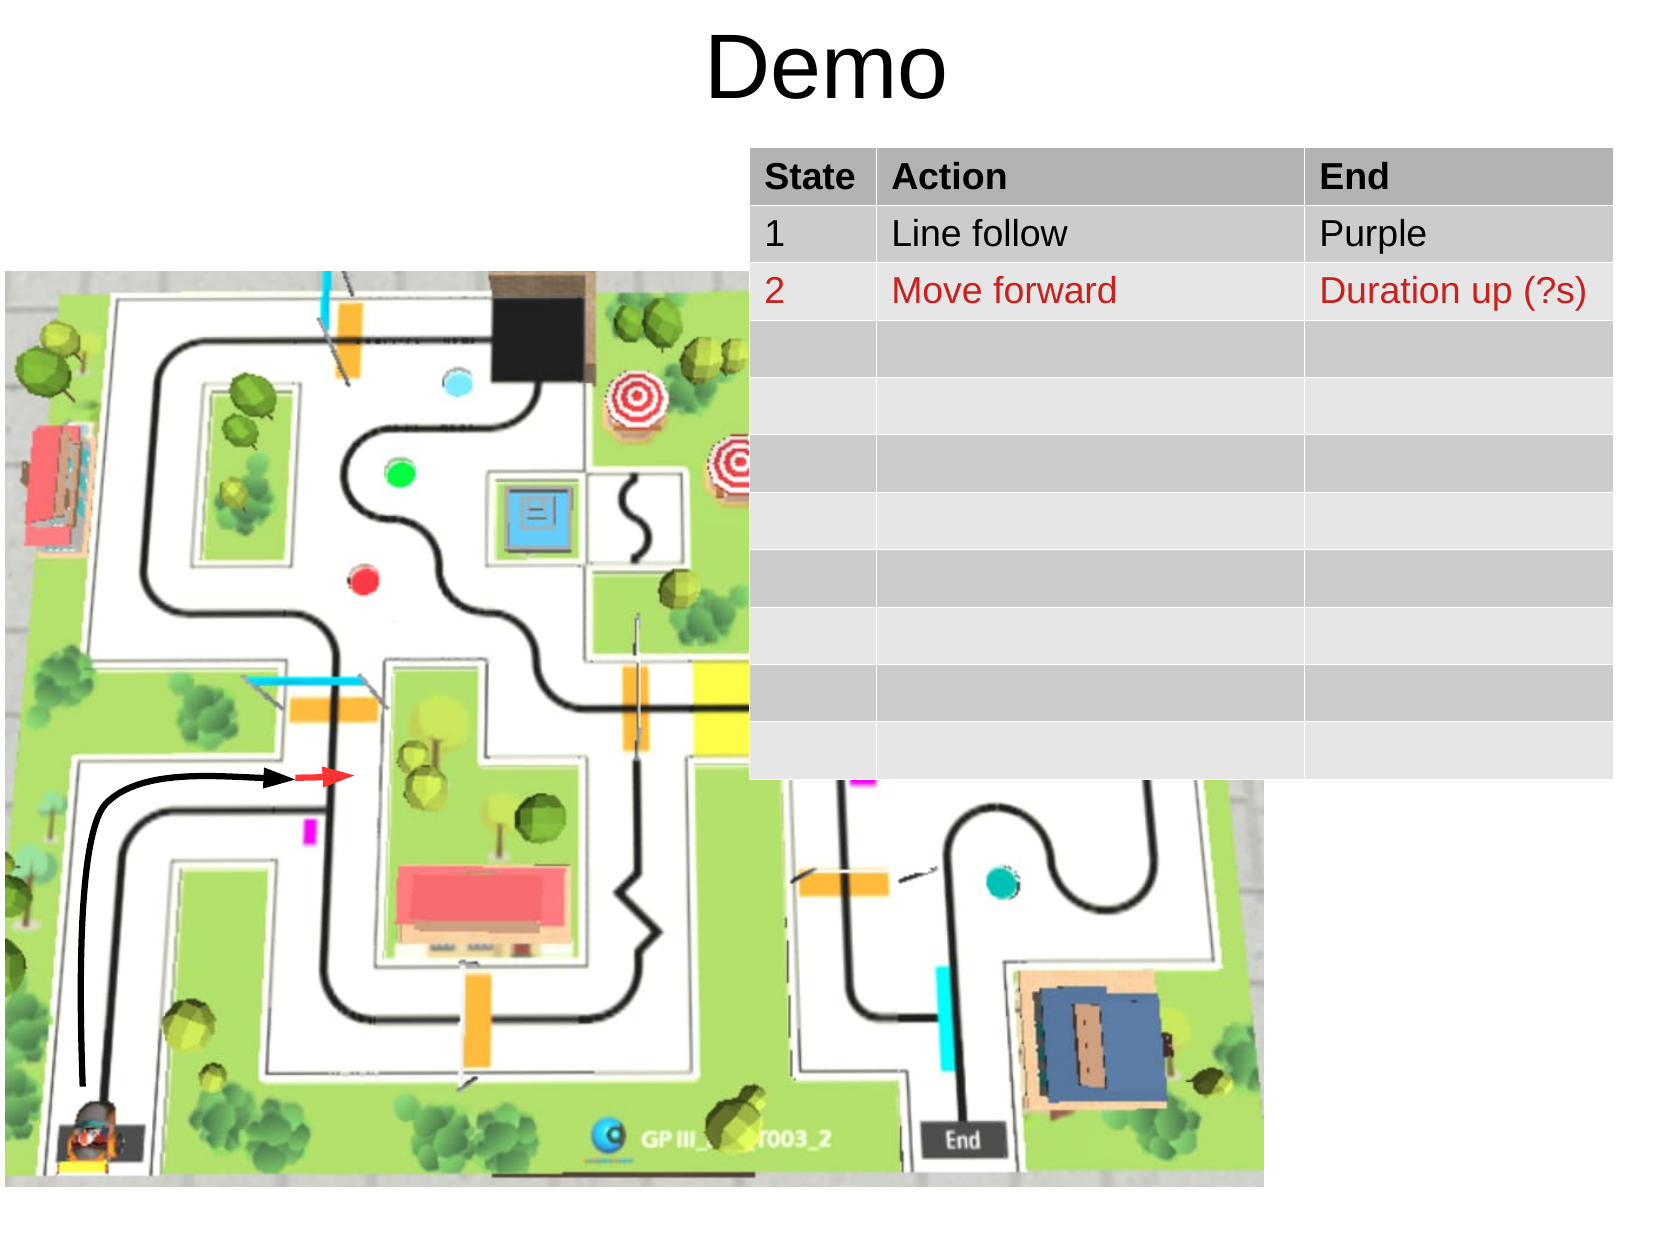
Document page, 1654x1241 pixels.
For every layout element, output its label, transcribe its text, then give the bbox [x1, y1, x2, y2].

table_cell [750, 722, 876, 779]
table_cell 1 [750, 206, 876, 262]
table_cell [877, 378, 1304, 434]
table_cell [750, 435, 876, 492]
picture [5, 271, 1264, 1187]
table_cell [1305, 435, 1613, 492]
table_cell [1305, 722, 1613, 779]
table_cell Duration up (?s) [1305, 263, 1613, 320]
table_cell [877, 550, 1304, 607]
table_cell [1305, 665, 1613, 721]
table_cell [750, 378, 876, 434]
table_header End [1305, 148, 1613, 205]
table_cell [750, 665, 876, 721]
table_cell Move forward [877, 263, 1304, 320]
table_cell [1305, 608, 1613, 664]
table_cell Line follow [877, 206, 1304, 262]
table_header Action [877, 148, 1304, 205]
table_cell [750, 493, 876, 549]
table_cell [1305, 321, 1613, 377]
table_cell [750, 321, 876, 377]
table_cell Purple [1305, 206, 1613, 262]
table_cell 2 [750, 263, 876, 320]
table_cell [877, 435, 1304, 492]
table_cell [877, 665, 1304, 721]
table_cell [877, 493, 1304, 549]
table_cell [877, 722, 1304, 779]
table_cell [750, 608, 876, 664]
table_cell [1305, 378, 1613, 434]
table_header State [750, 148, 876, 205]
table_cell [877, 608, 1304, 664]
table_cell [1305, 550, 1613, 607]
table_cell [1305, 493, 1613, 549]
table_cell [877, 321, 1304, 377]
table_cell [750, 550, 876, 607]
title Demo [82, 15, 1571, 119]
